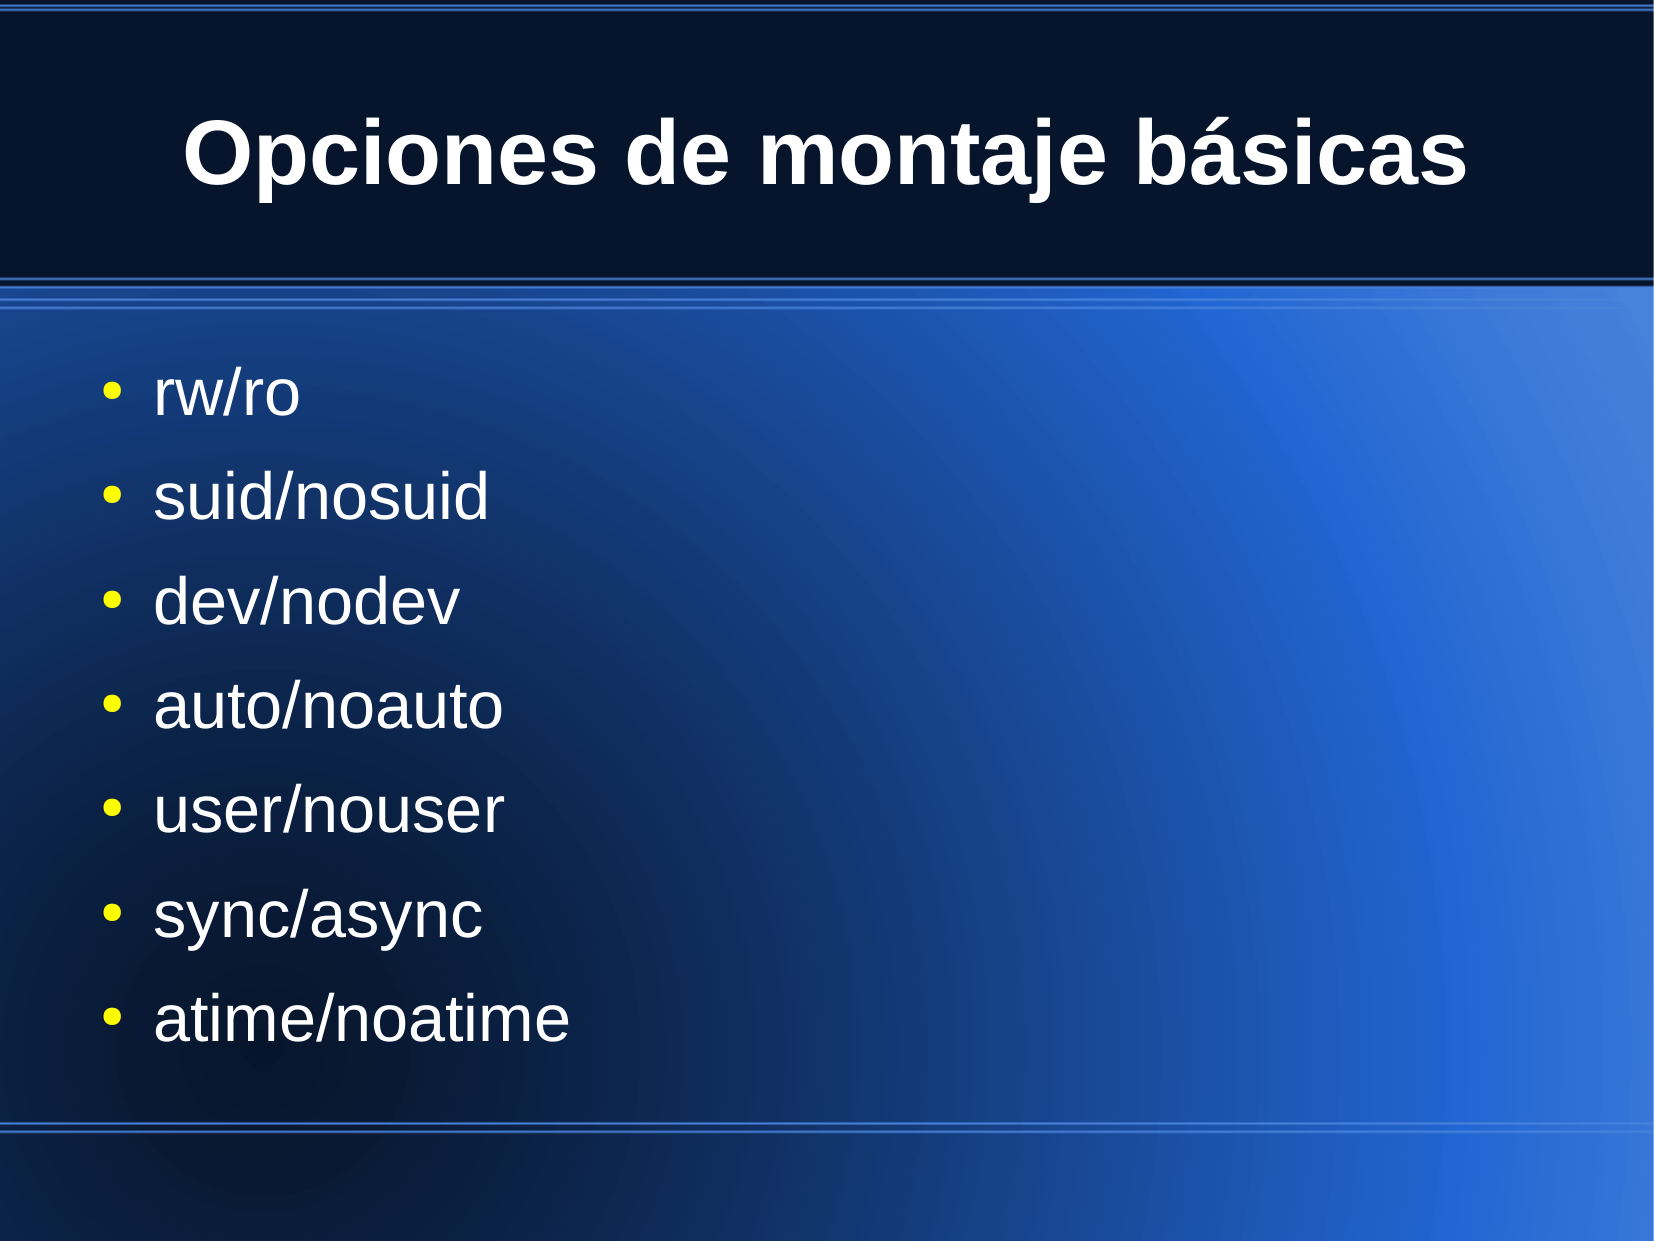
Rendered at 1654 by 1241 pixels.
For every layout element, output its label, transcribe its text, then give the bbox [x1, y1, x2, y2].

picture [0, 0, 1654, 1241]
list rw/ro suid/nosuid dev/nodev auto/noauto user/nouser sync/async atime/noatime [82, 355, 1571, 1159]
title Opciones de montaje básicas [82, 49, 1571, 257]
